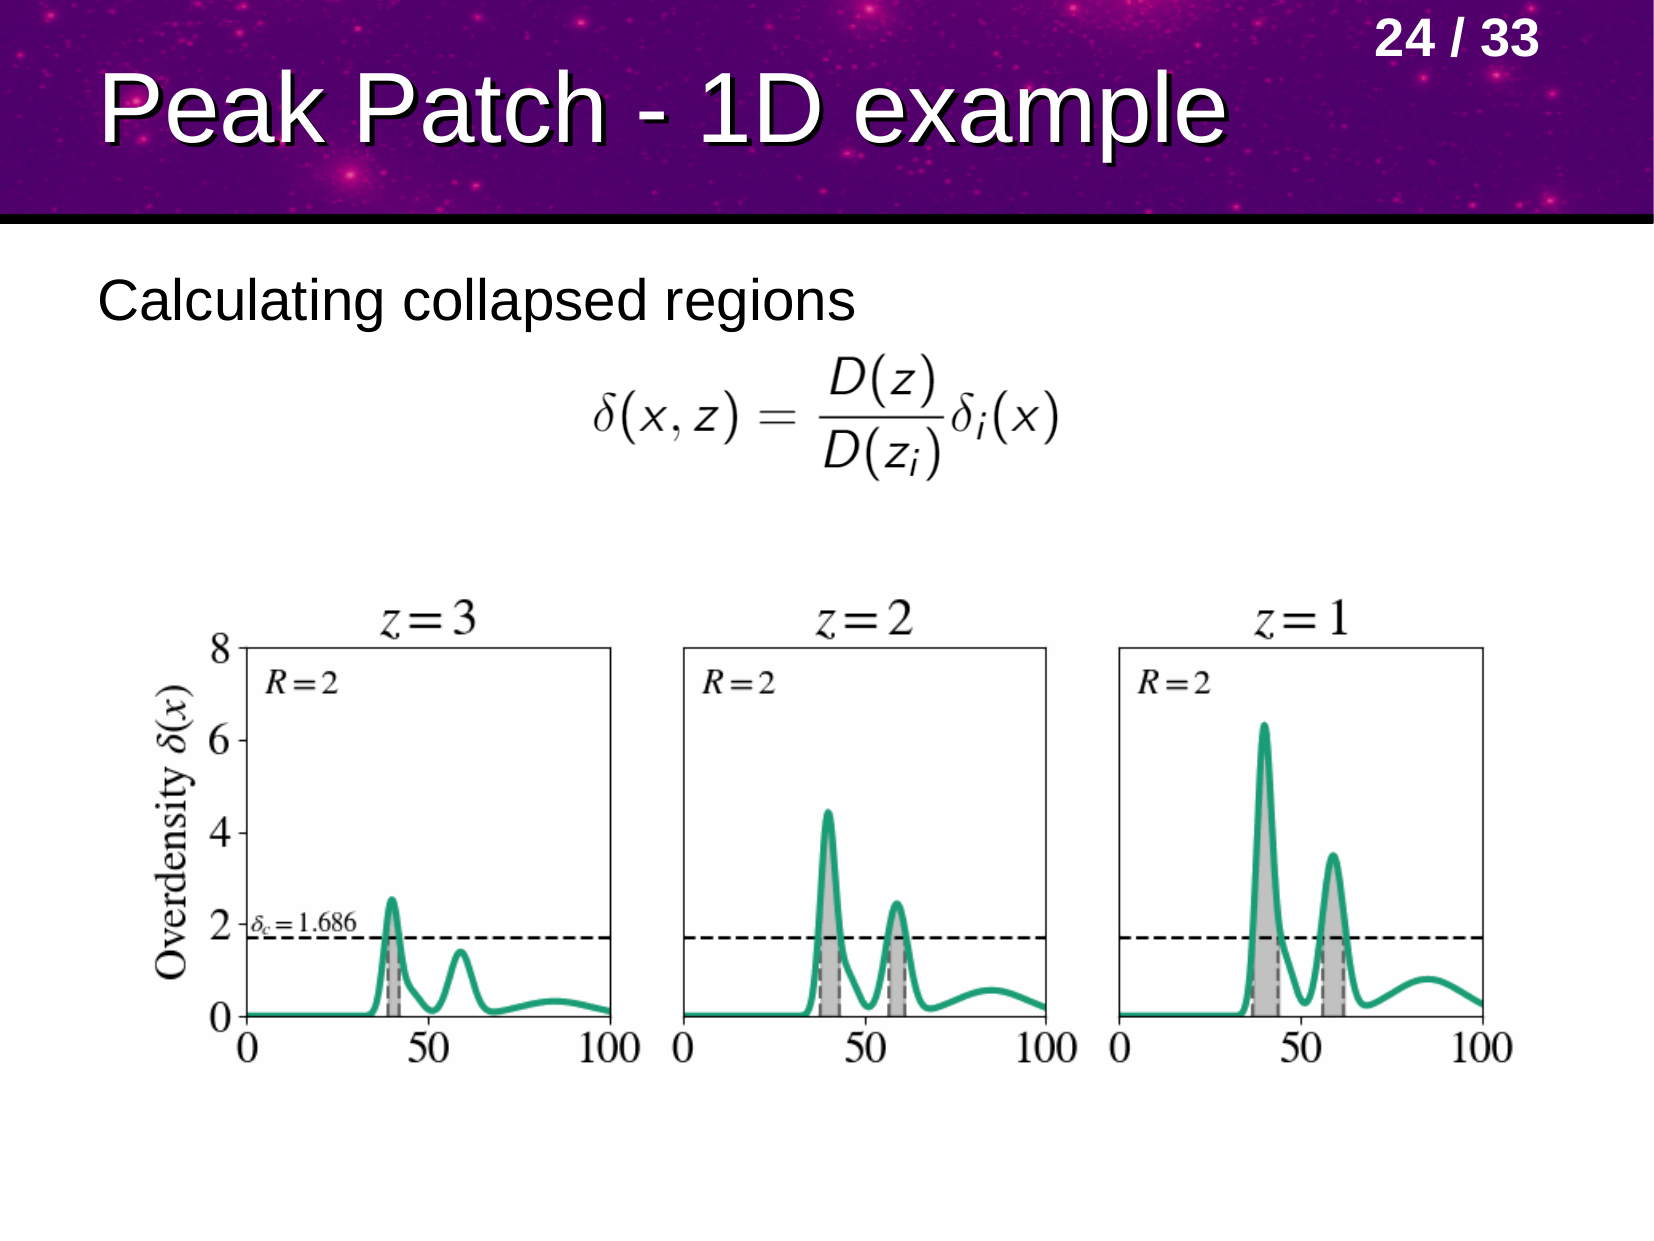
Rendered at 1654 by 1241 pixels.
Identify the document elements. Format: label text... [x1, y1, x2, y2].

picture [0, 0, 1654, 214]
picture [47, 590, 1642, 1069]
text_box <number> / 33 [1375, 0, 1654, 77]
text_box Calculating collapsed regions [82, 259, 969, 405]
text_box Peak Patch - 1D example [82, 44, 1264, 171]
picture [566, 318, 1099, 520]
